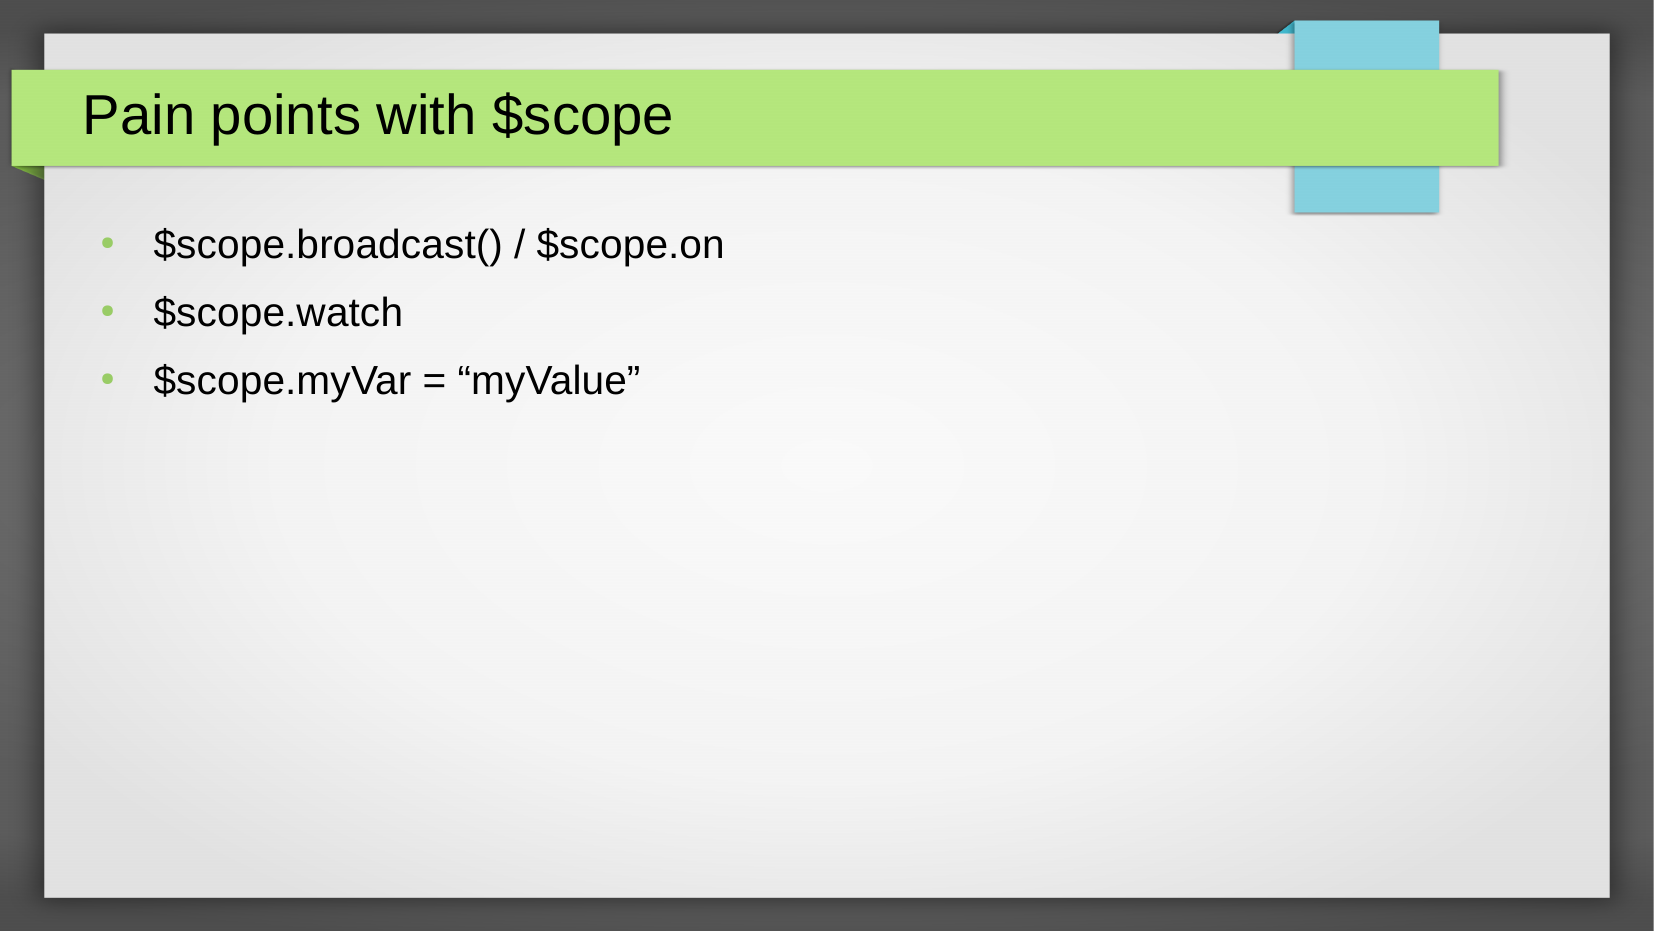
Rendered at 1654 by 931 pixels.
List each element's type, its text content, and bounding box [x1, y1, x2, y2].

title Pain points with $scope [82, 70, 1264, 160]
picture [0, 0, 1654, 931]
list $scope.broadcast() / $scope.on $scope.watch $scope.myVar = “myValue” [82, 221, 809, 761]
